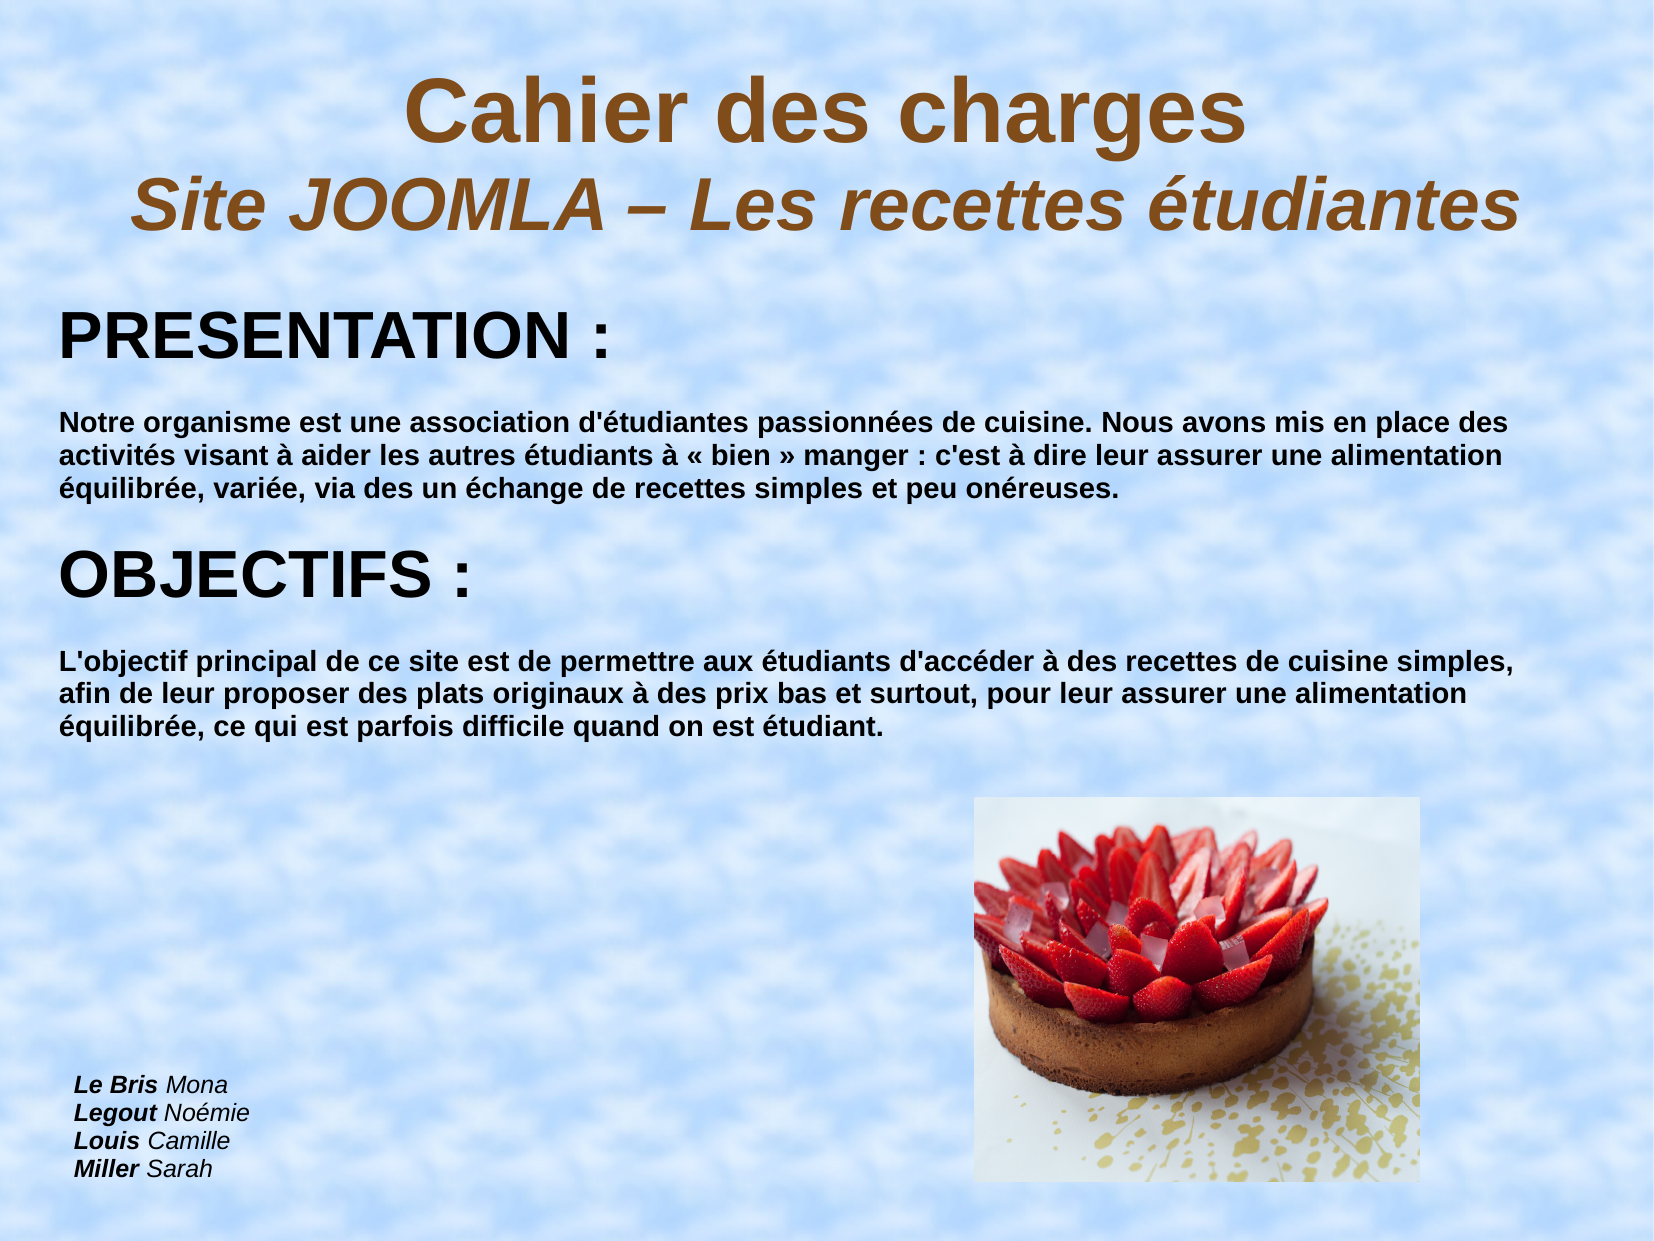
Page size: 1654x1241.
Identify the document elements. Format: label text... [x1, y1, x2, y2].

text_box Le Bris Mona Legout Noémie Louis Camille Miller Sarah [59, 1062, 473, 1193]
title Cahier des charges Site JOOMLA – Les recettes étudiantes [82, 49, 1571, 257]
subtitle PRESENTATION : Notre organisme est une association d'étudiantes passionnées de cuisine. Nous avons mis en place des activités visant à aider les autres étudiants à « bien » manger : c'est à dire leur assurer une alimentation équilibrée, variée, via des un échange de recettes simples et peu onéreuses. OBJECTIFS : L'objectif principal de ce site est de permettre aux étudiants d'accéder à des recettes de cuisine simples, afin de leur proposer des plats originaux à des prix bas et surtout, pour leur assurer une alimentation équilibrée, ce qui est parfois difficile quand on est étudiant. [59, 177, 1548, 996]
picture [0, 0, 1654, 1241]
